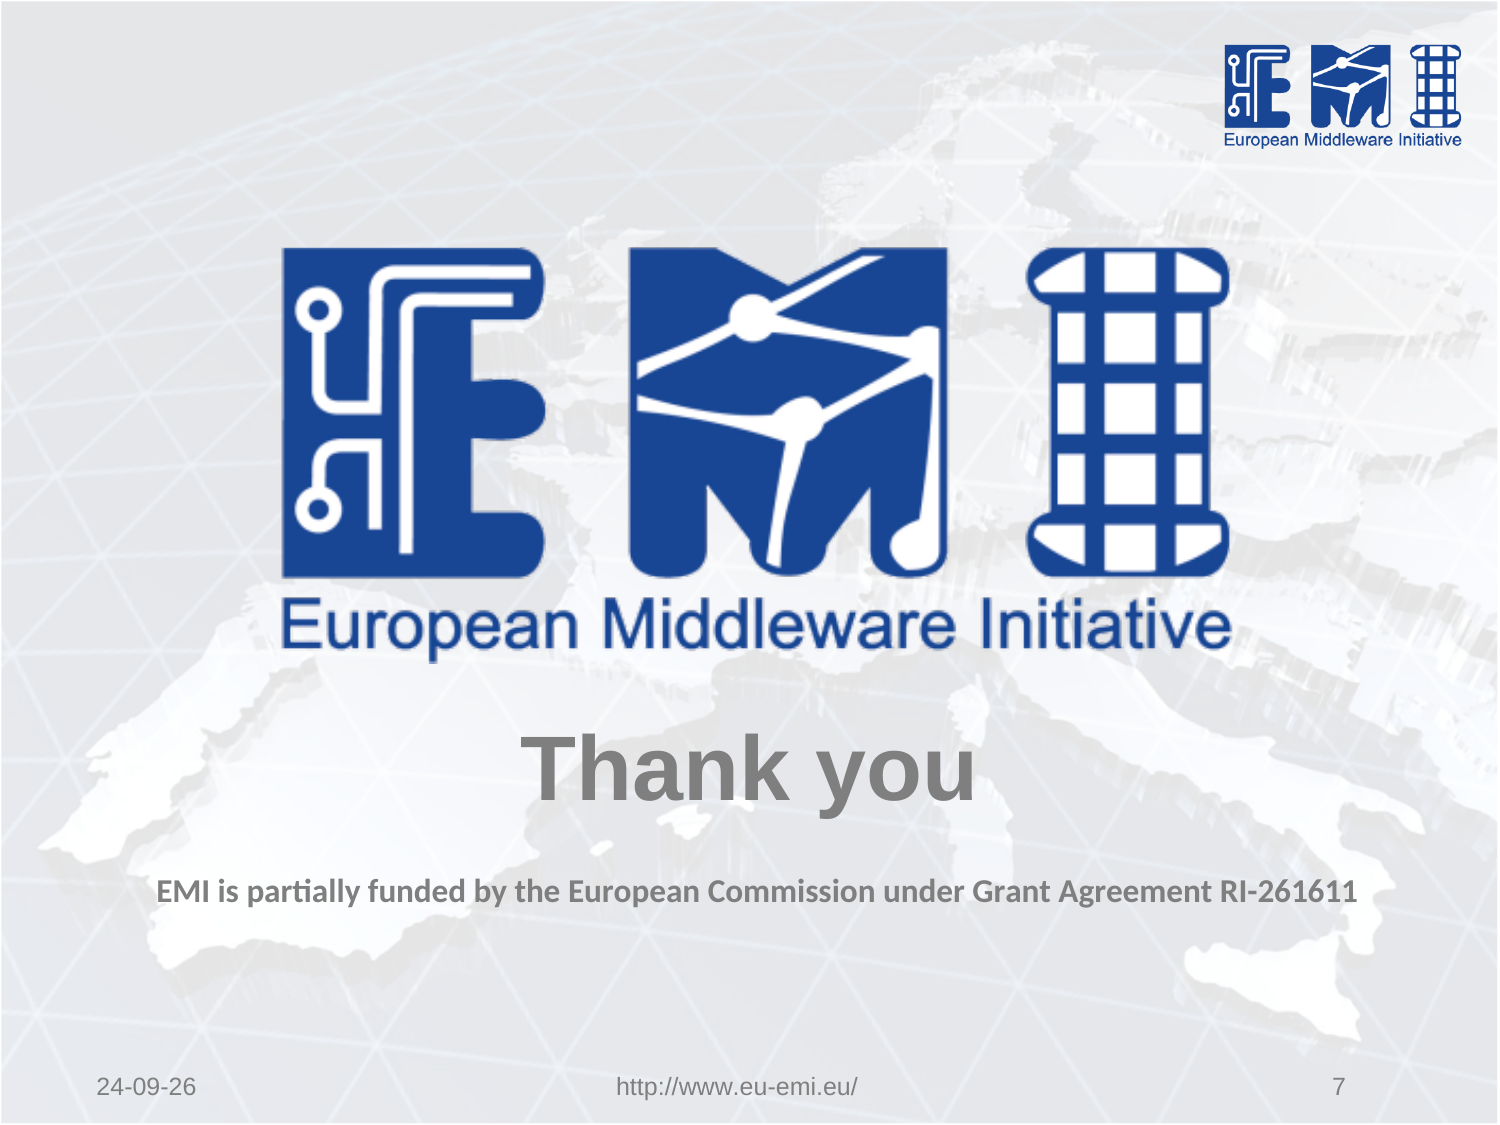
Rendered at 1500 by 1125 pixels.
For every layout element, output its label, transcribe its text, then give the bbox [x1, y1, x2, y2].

picture [257, 246, 1260, 664]
text_box EMI is partially funded by the European Commission under Grant Agreement RI-261611 [83, 795, 1434, 983]
picture [1218, 44, 1468, 149]
title Thank you [0, 701, 1500, 865]
